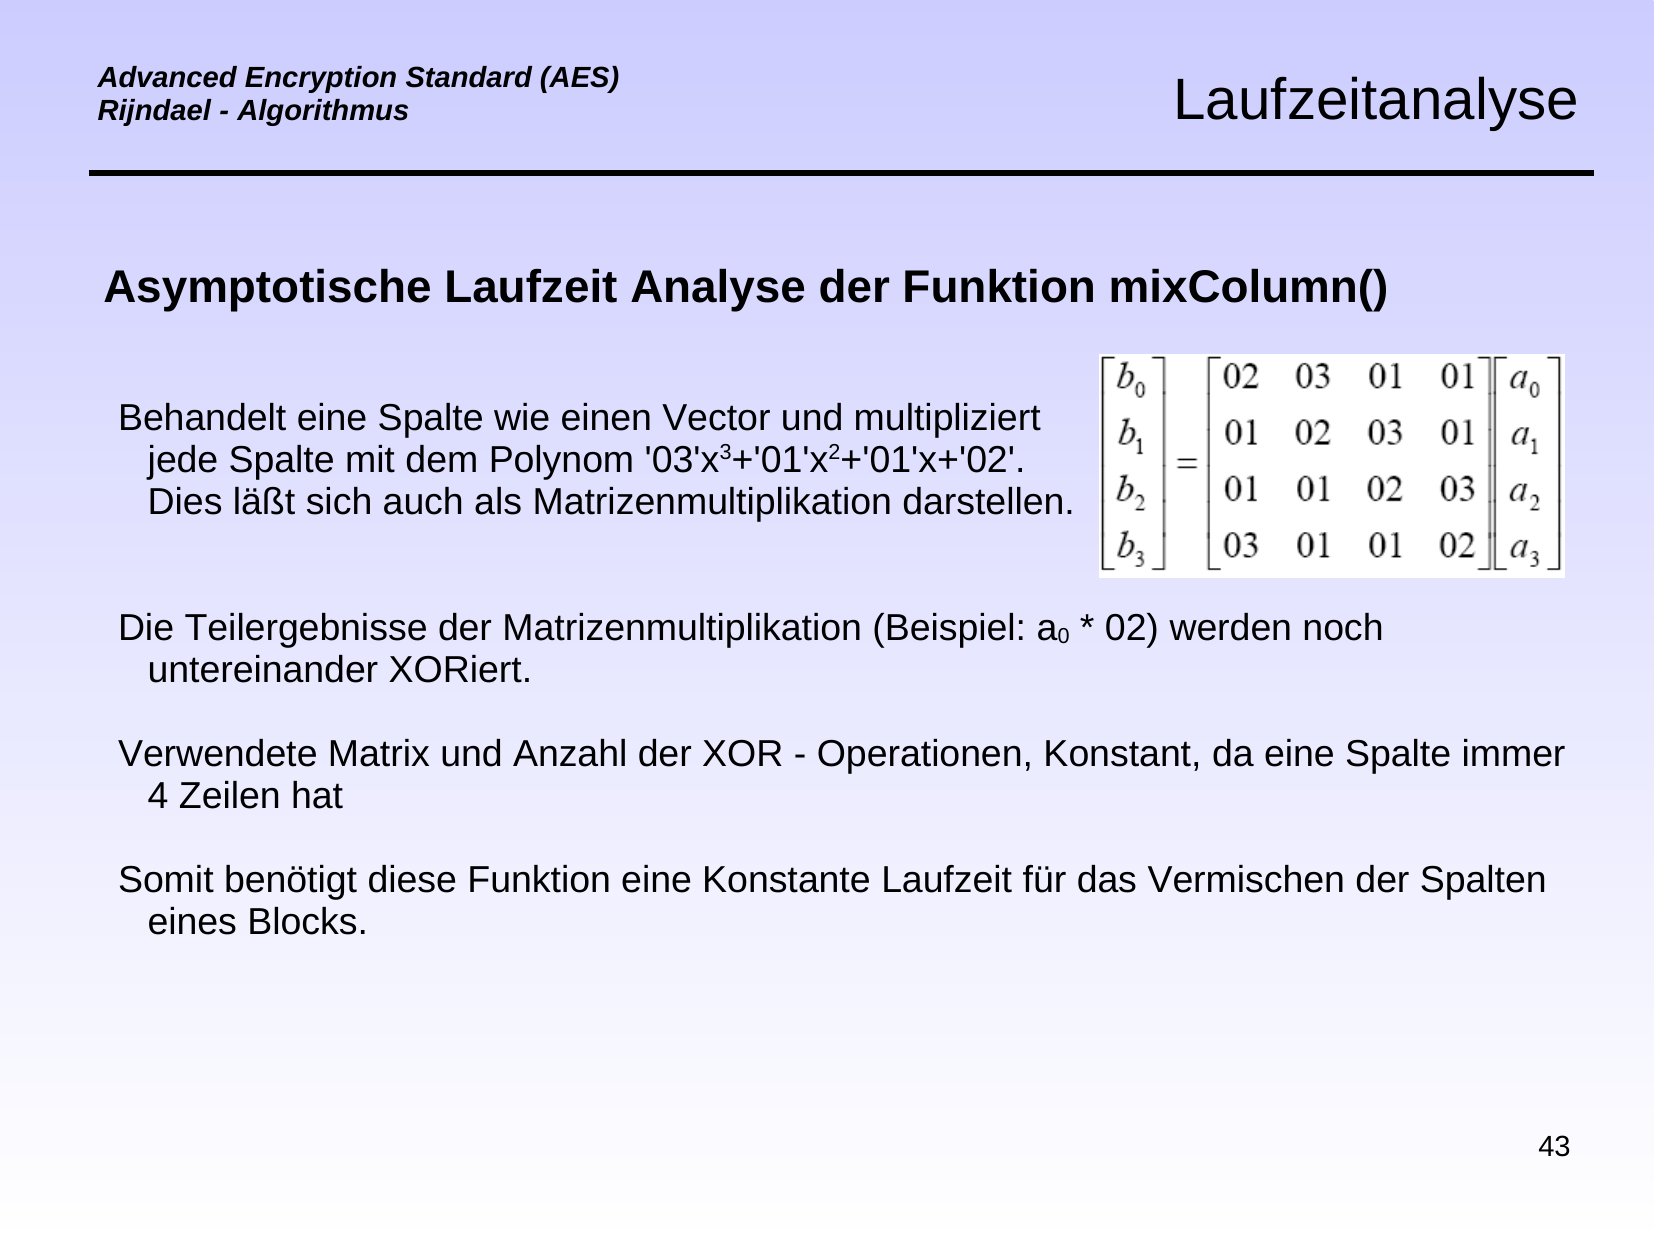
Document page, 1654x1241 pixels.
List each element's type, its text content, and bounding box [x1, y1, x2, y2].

text_box Asymptotische Laufzeit Analyse der Funktion mixColumn() Behandelt eine Spalte wie einen Vector und multipliziert jede Spalte mit dem Polynom '03'x3+'01'x2+'01'x+'02'. Dies läßt sich auch als Matrizenmultiplikation darstellen. Die Teilergebnisse der Matrizenmultiplikation (Beispiel: a0 * 02) werden noch untereinander XORiert. Verwendete Matrix und Anzahl der XOR - Operationen, Konstant, da eine Spalte immer 4 Zeilen hat Somit benötigt diese Funktion eine Konstante Laufzeit für das Vermischen der Spalten eines Blocks. [88, 253, 1595, 1070]
text_box Advanced Encryption Standard (AES) Rijndael - Algorithmus [82, 29, 650, 159]
picture [1099, 354, 1565, 578]
text_box Laufzeitanalyse [620, 59, 1595, 139]
